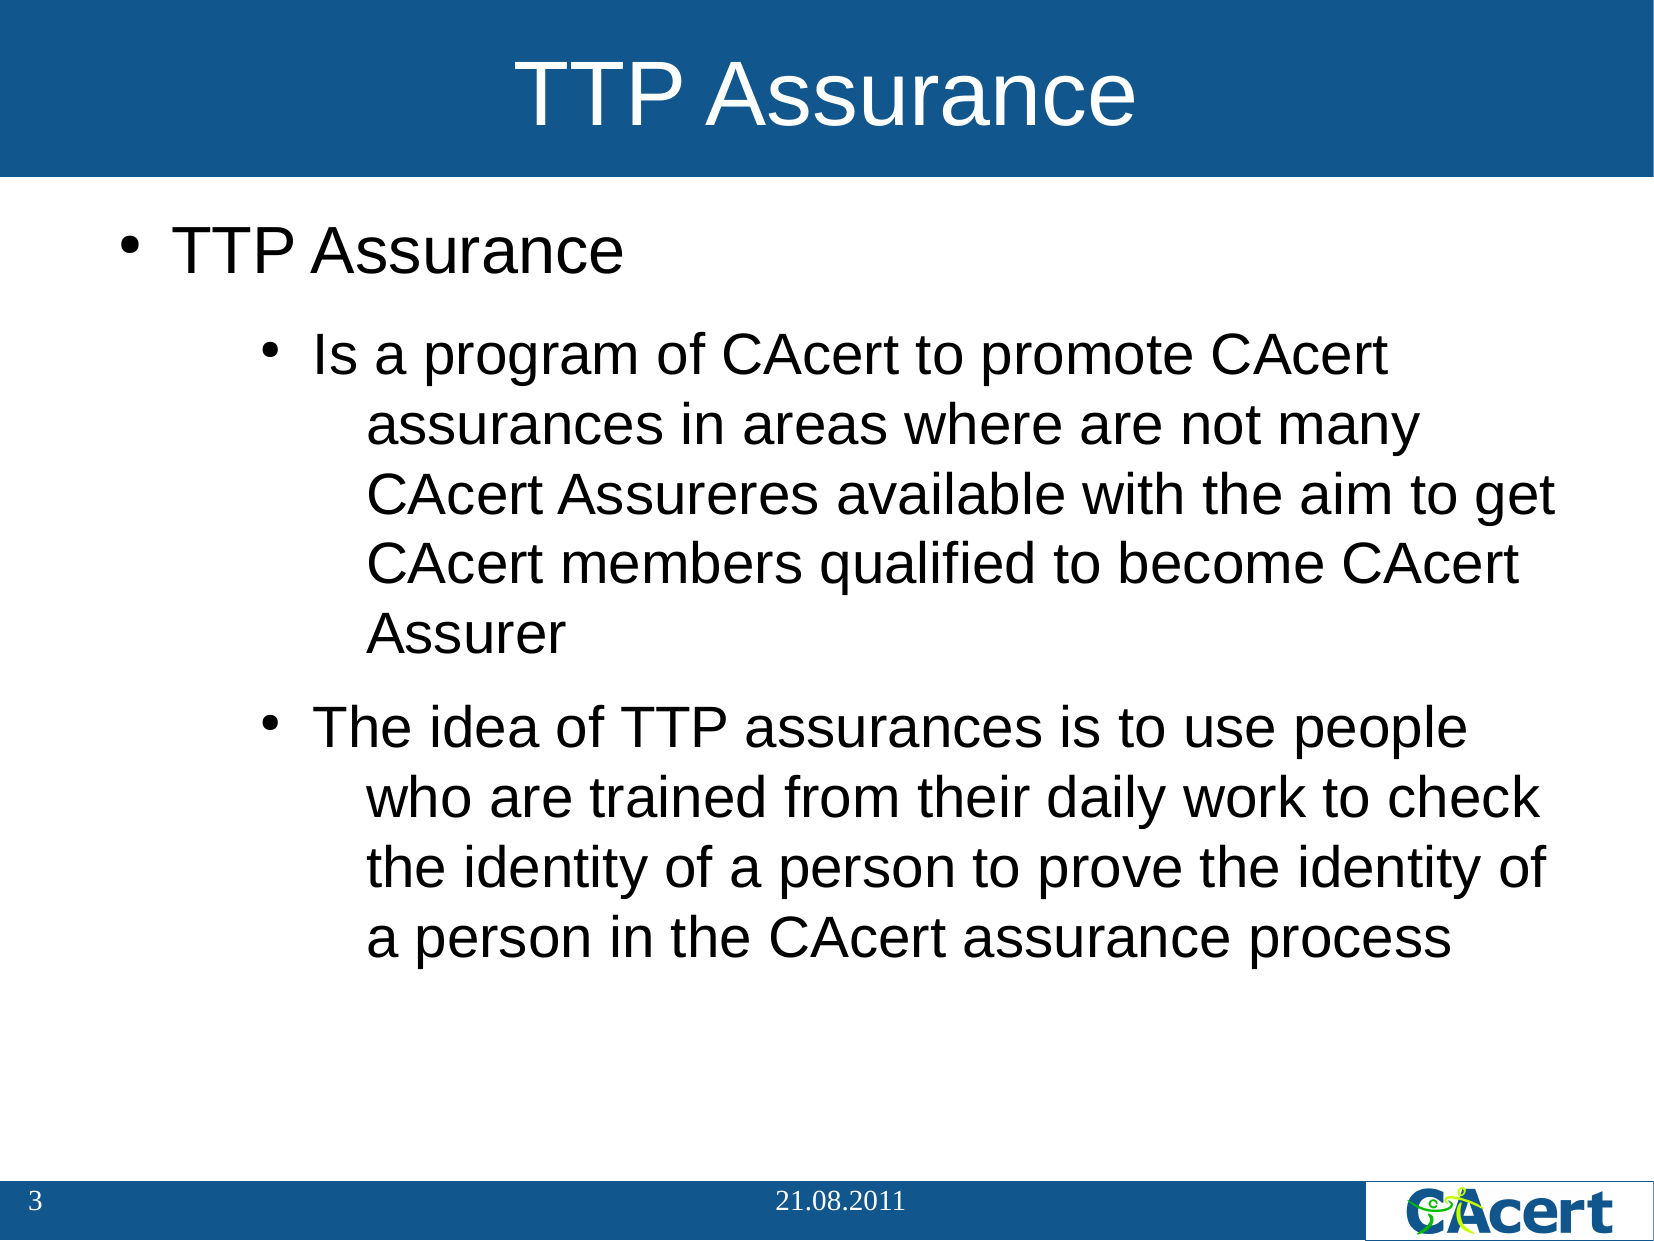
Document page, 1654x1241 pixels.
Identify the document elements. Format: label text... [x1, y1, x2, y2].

text_box [28, 1181, 414, 1241]
list TTP Assurance Is a program of CAcert to promote CAcert assurances in areas where are not many CAcert Assureres available with the aim to get CAcert members qualified to become CAcert Assurer The idea of TTP assurances is to use people who are trained from their daily work to check the identity of a person to prove the identity of a person in the CAcert assurance process [82, 206, 1571, 906]
title TTP Assurance [82, 33, 1571, 145]
text_box 21.08.2011 [648, 1181, 1034, 1241]
